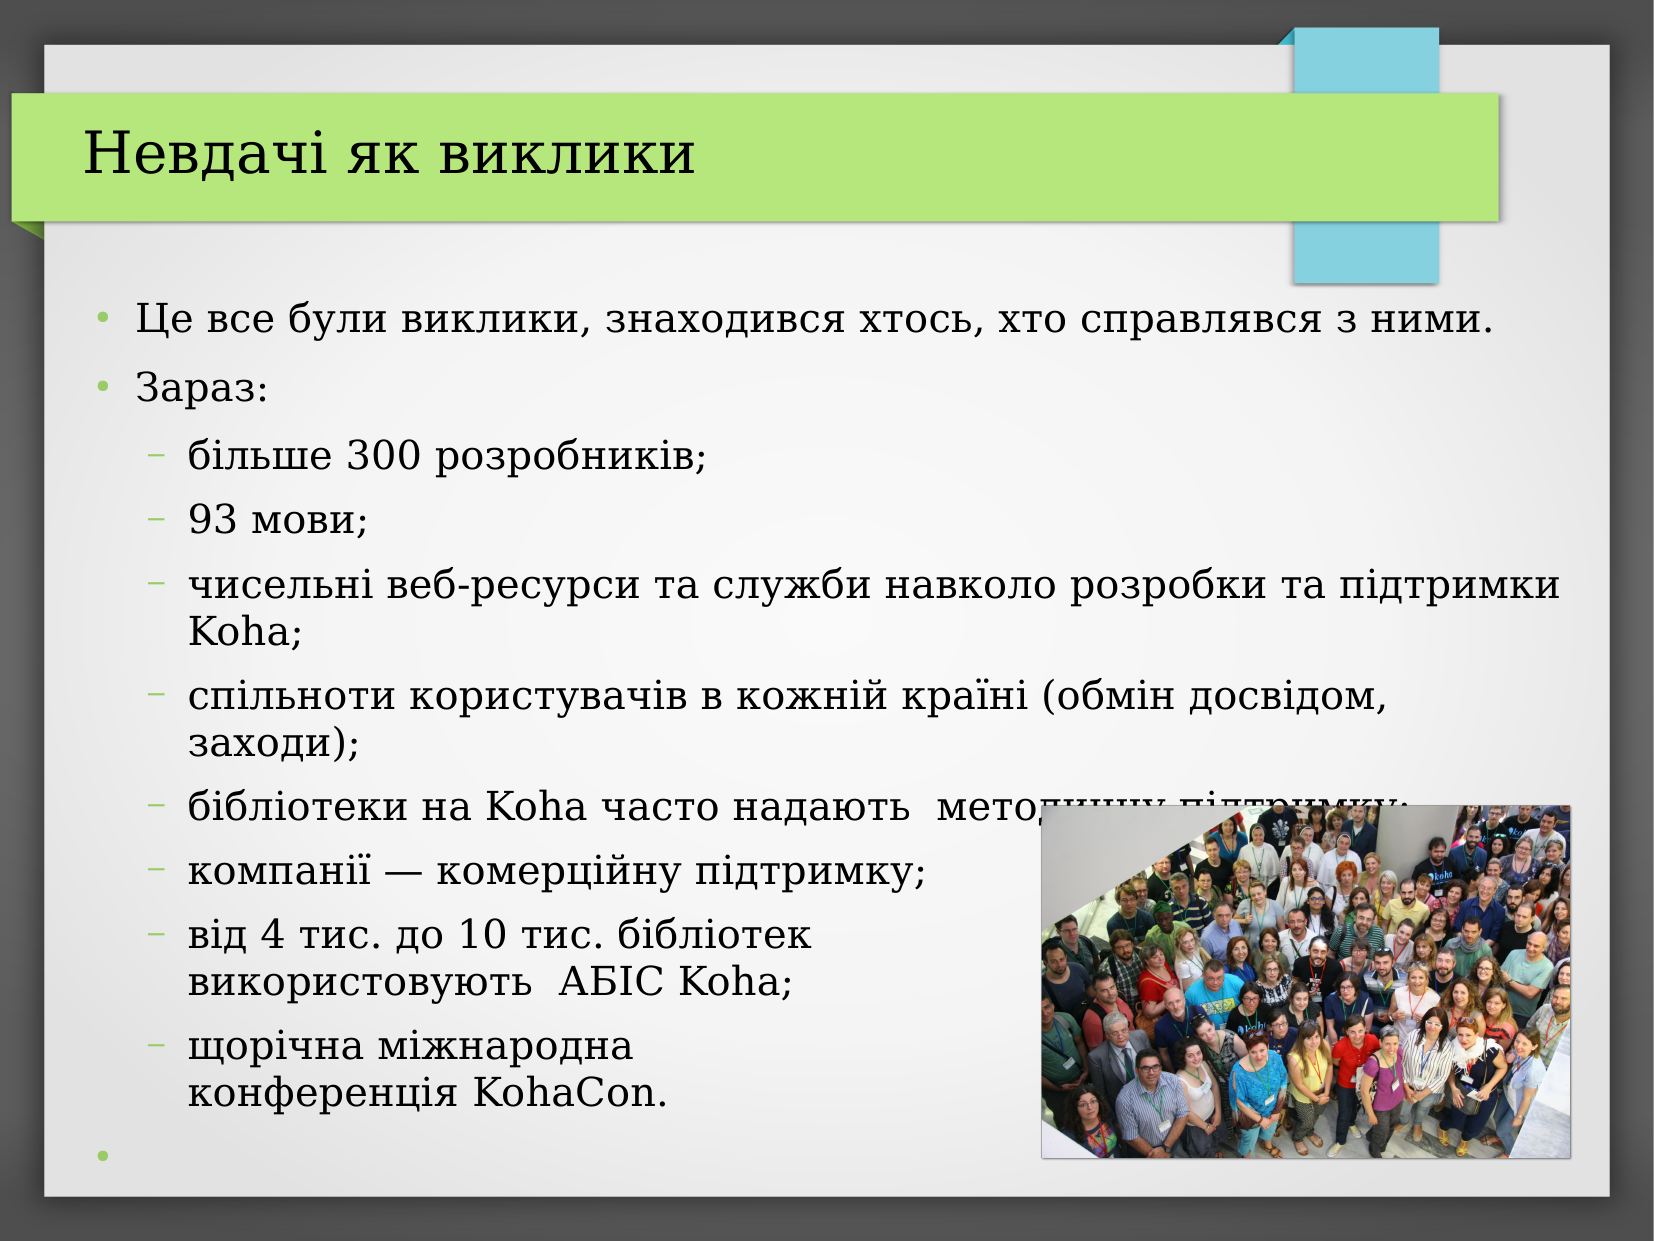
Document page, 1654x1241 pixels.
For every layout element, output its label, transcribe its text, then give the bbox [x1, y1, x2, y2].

picture [0, 0, 1654, 1241]
list Це все були виклики, знаходився хтось, хто справлявся з ними. Зараз: більше 300 розробників; 93 мови; чисельні веб-ресурси та служби навколо розробки та підтримки Koha; спільноти користувачів в кожній країні (обмін досвідом, заходи); бібліотеки на Koha часто надають методичну підтримку; компанії — комерційну підтримку; від 4 тис. до 10 тис. бібліотек використовують АБІС Koha; щорічна міжнародна конференція KohaCon. [82, 295, 1571, 1123]
title Невдачі як виклики [82, 94, 1264, 213]
